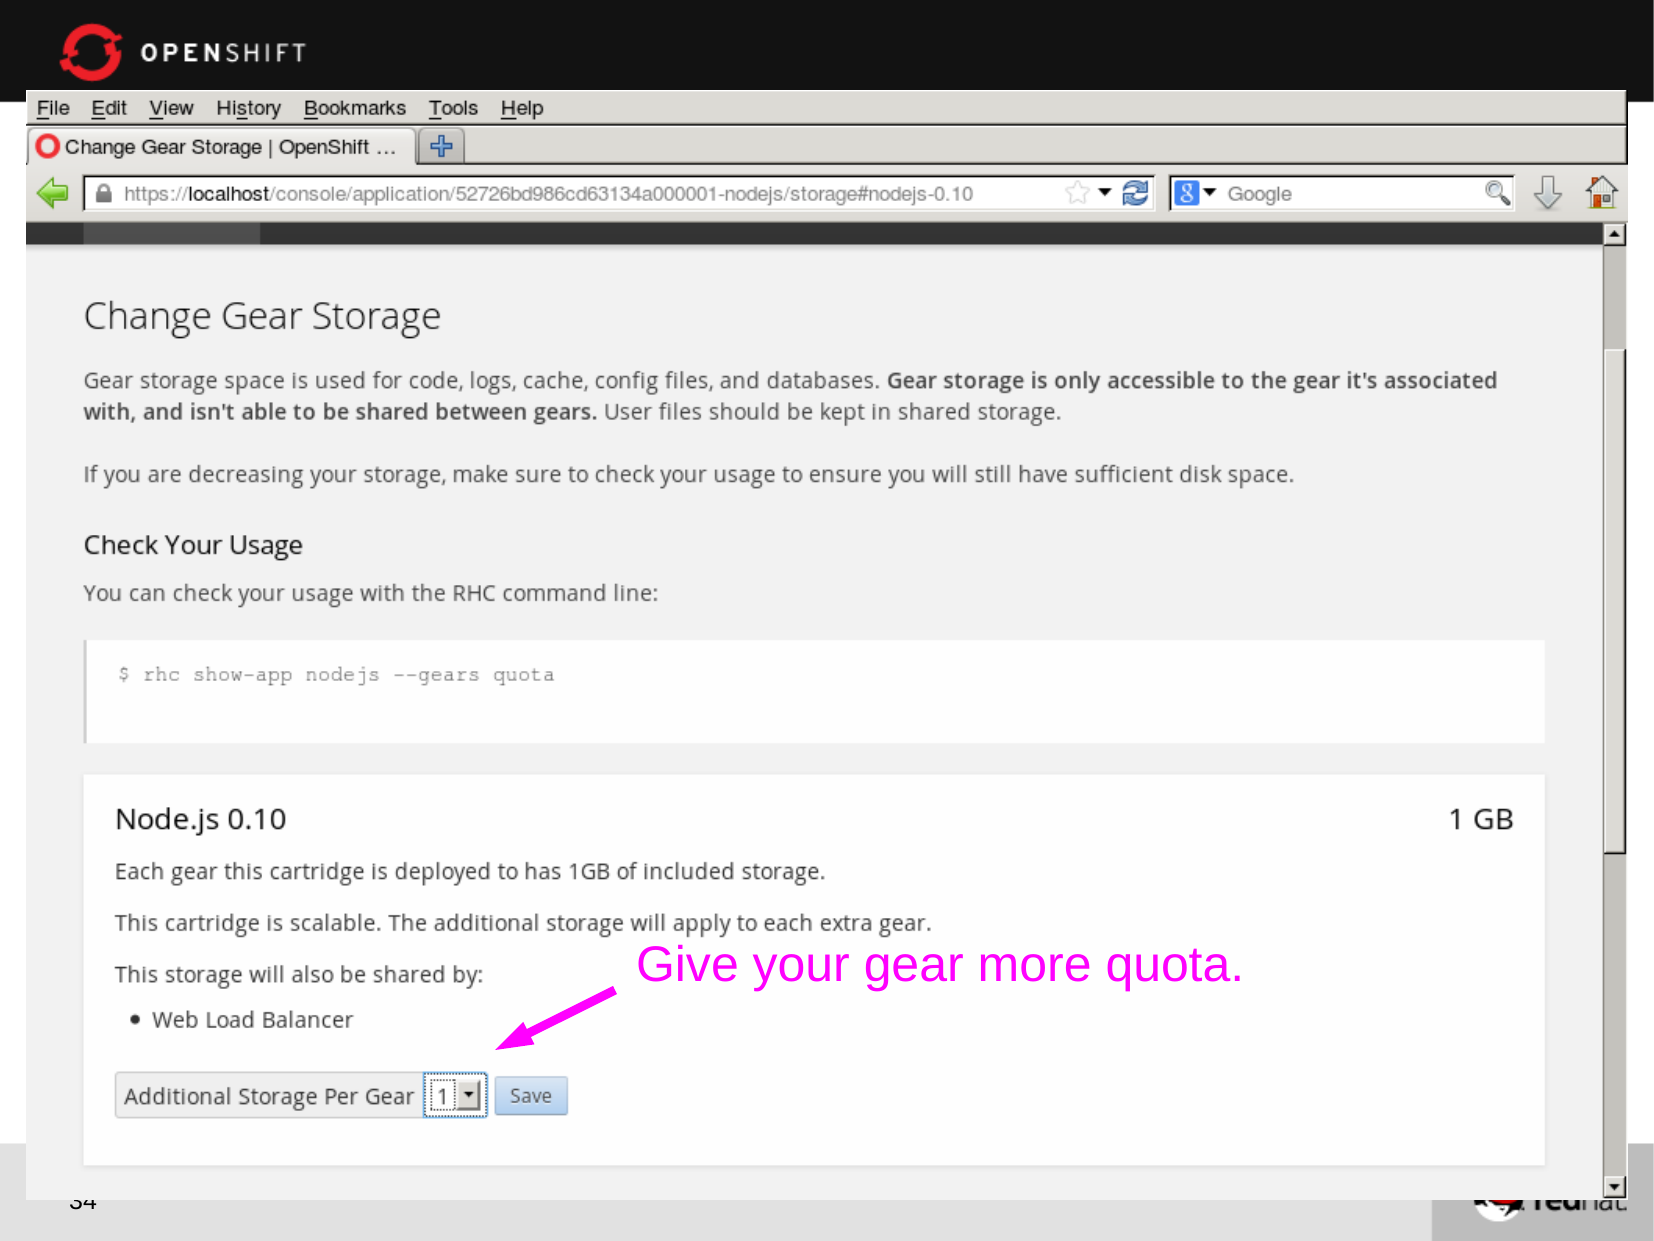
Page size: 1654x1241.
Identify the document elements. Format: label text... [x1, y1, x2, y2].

text_box Give your gear more quota. [621, 930, 1261, 1001]
picture [0, 0, 1654, 1241]
